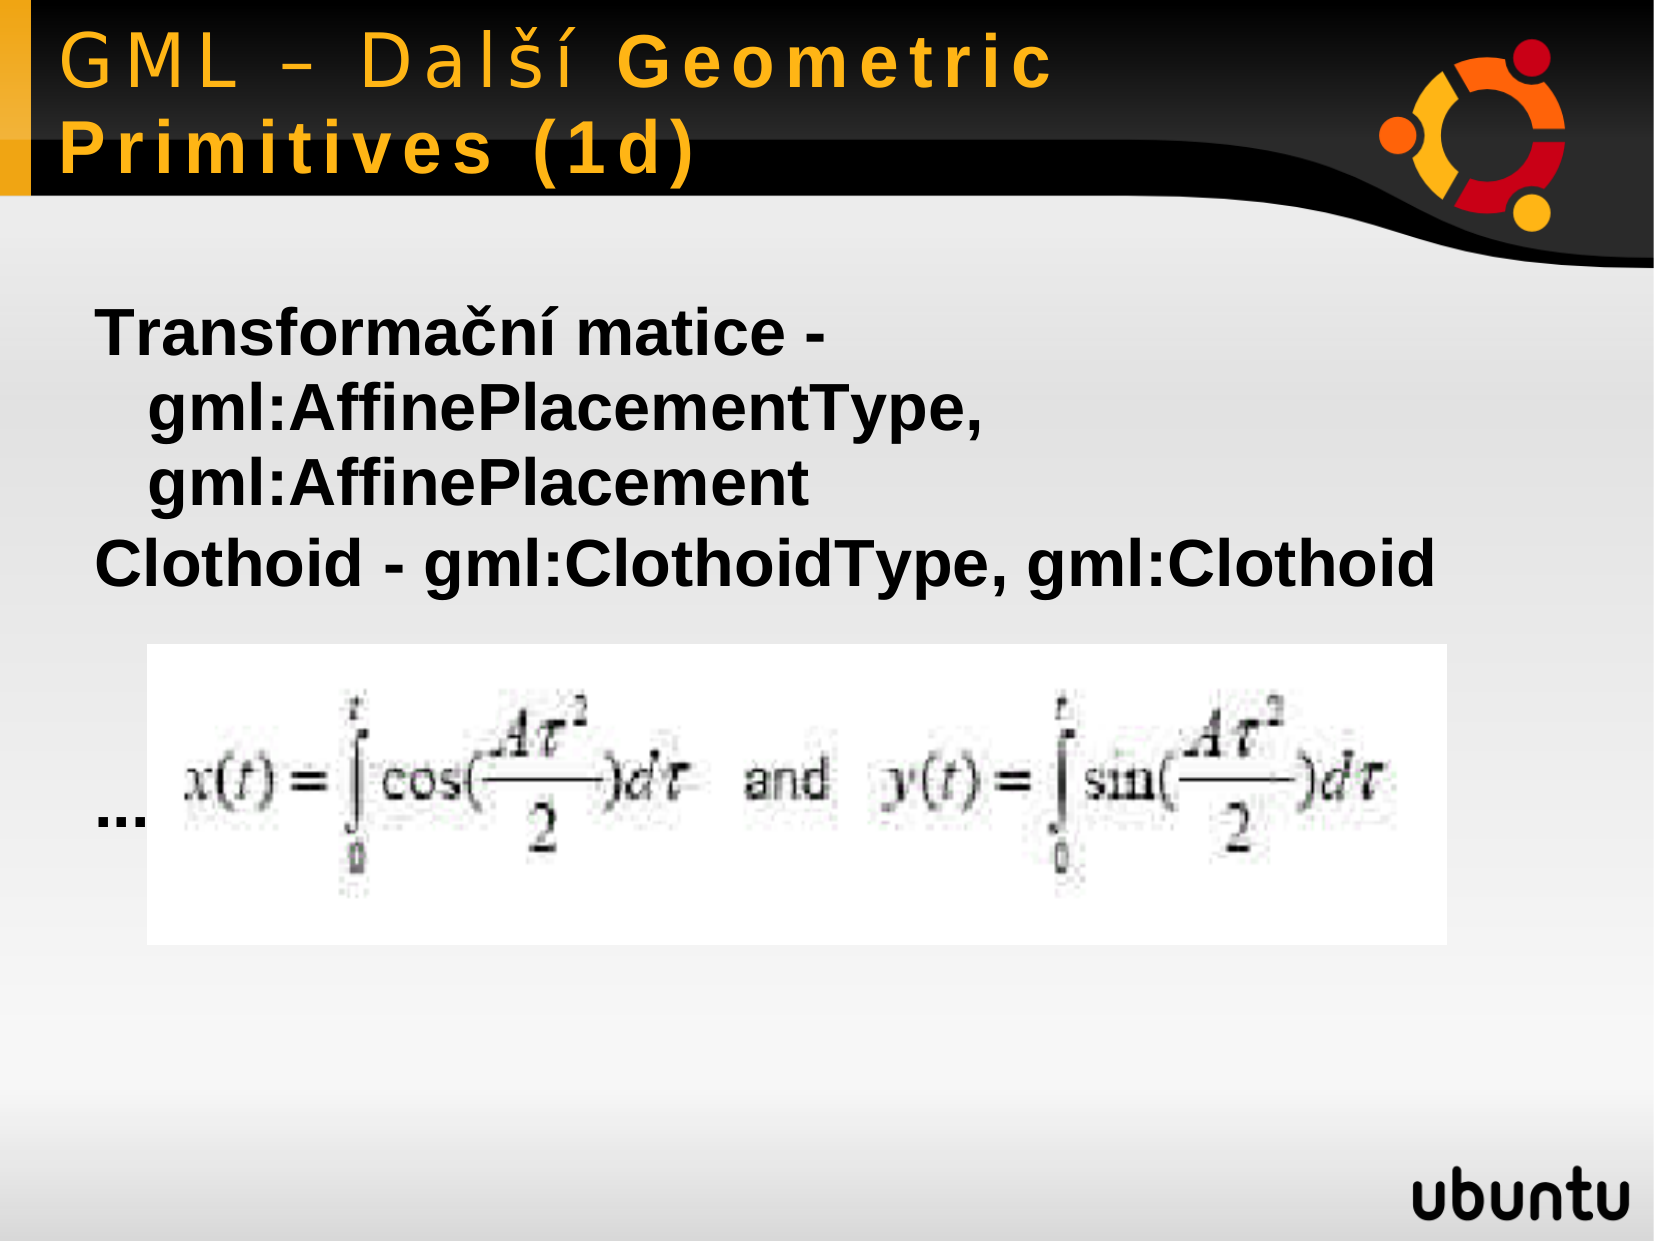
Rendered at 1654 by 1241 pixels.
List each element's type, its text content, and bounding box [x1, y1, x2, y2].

picture [0, 0, 1654, 1241]
list Transformační matice - gml:AffinePlacementType, gml:AffinePlacement Clothoid - gml:ClothoidType, gml:Clothoid ... [76, 295, 1565, 1114]
title GML – Další Geometric Primitives (1d) [59, 6, 1270, 201]
